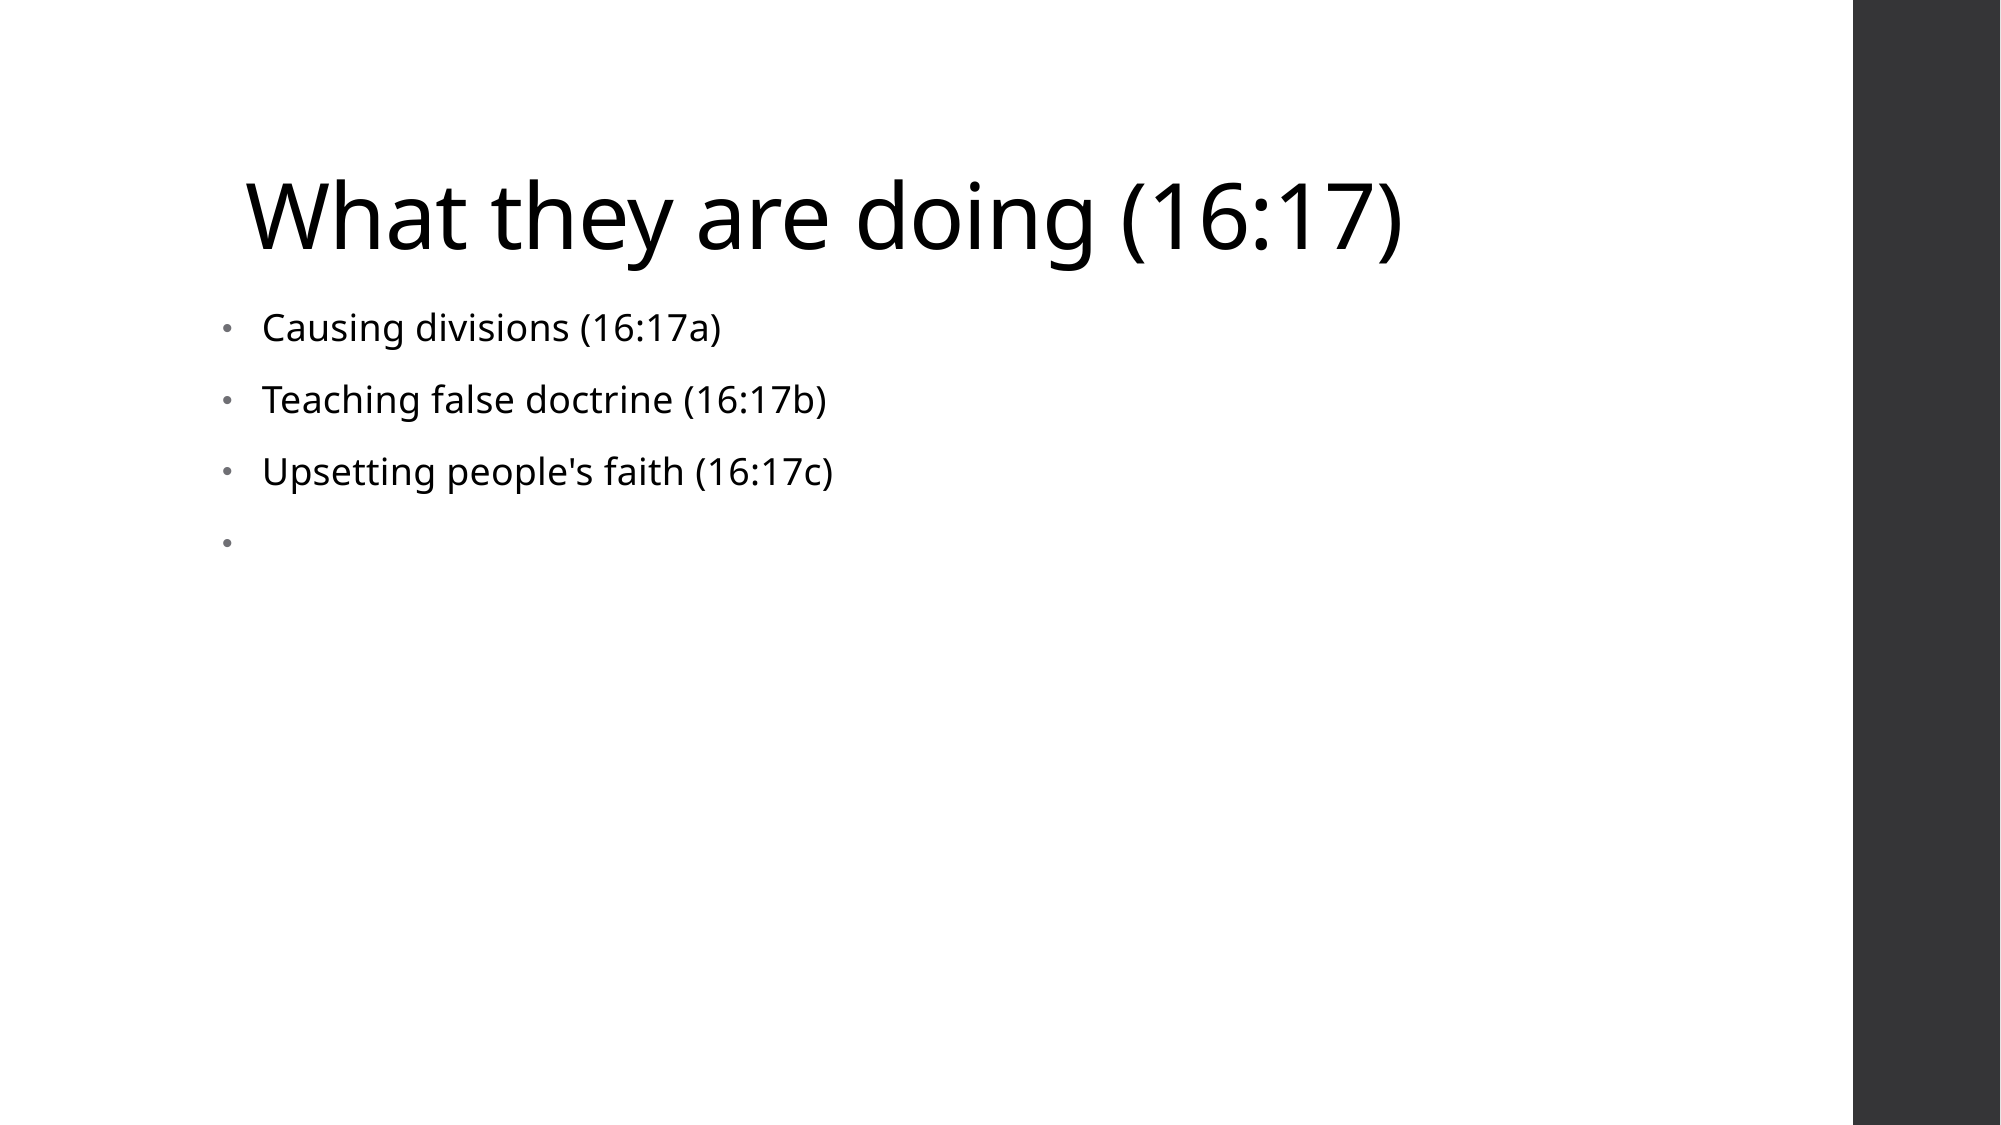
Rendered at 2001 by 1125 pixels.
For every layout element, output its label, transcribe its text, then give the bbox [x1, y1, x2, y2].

title What they are doing (16:17) [206, 60, 1797, 278]
list Causing divisions (16:17a) Teaching false doctrine (16:17b) Upsetting people's faith (16:17c) [206, 299, 1617, 1014]
